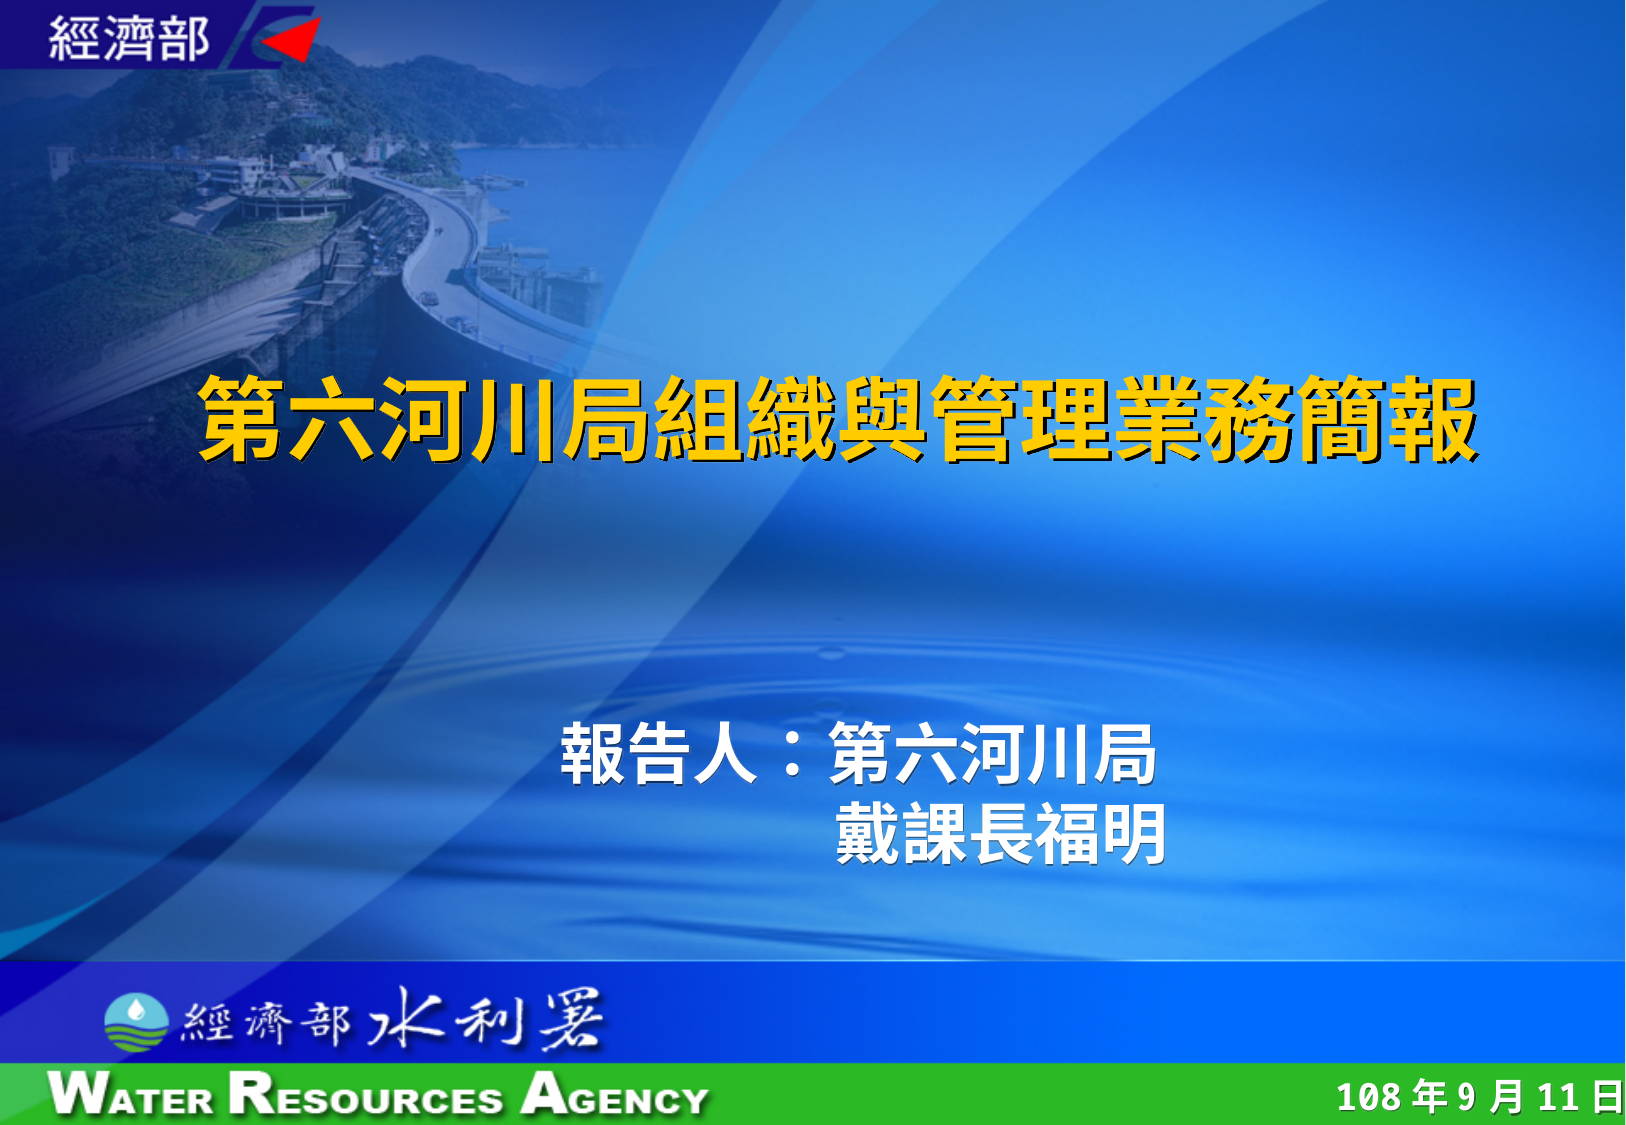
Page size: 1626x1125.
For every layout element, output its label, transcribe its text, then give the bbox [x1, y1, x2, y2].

text_box 108年9月11日 [1320, 1064, 1626, 1125]
picture [0, 0, 1626, 1125]
text_box 第六河川局組織與管理業務簡報 [139, 349, 1535, 484]
text_box 報告人：第六河川局 戴課長福明 [280, 704, 1439, 880]
